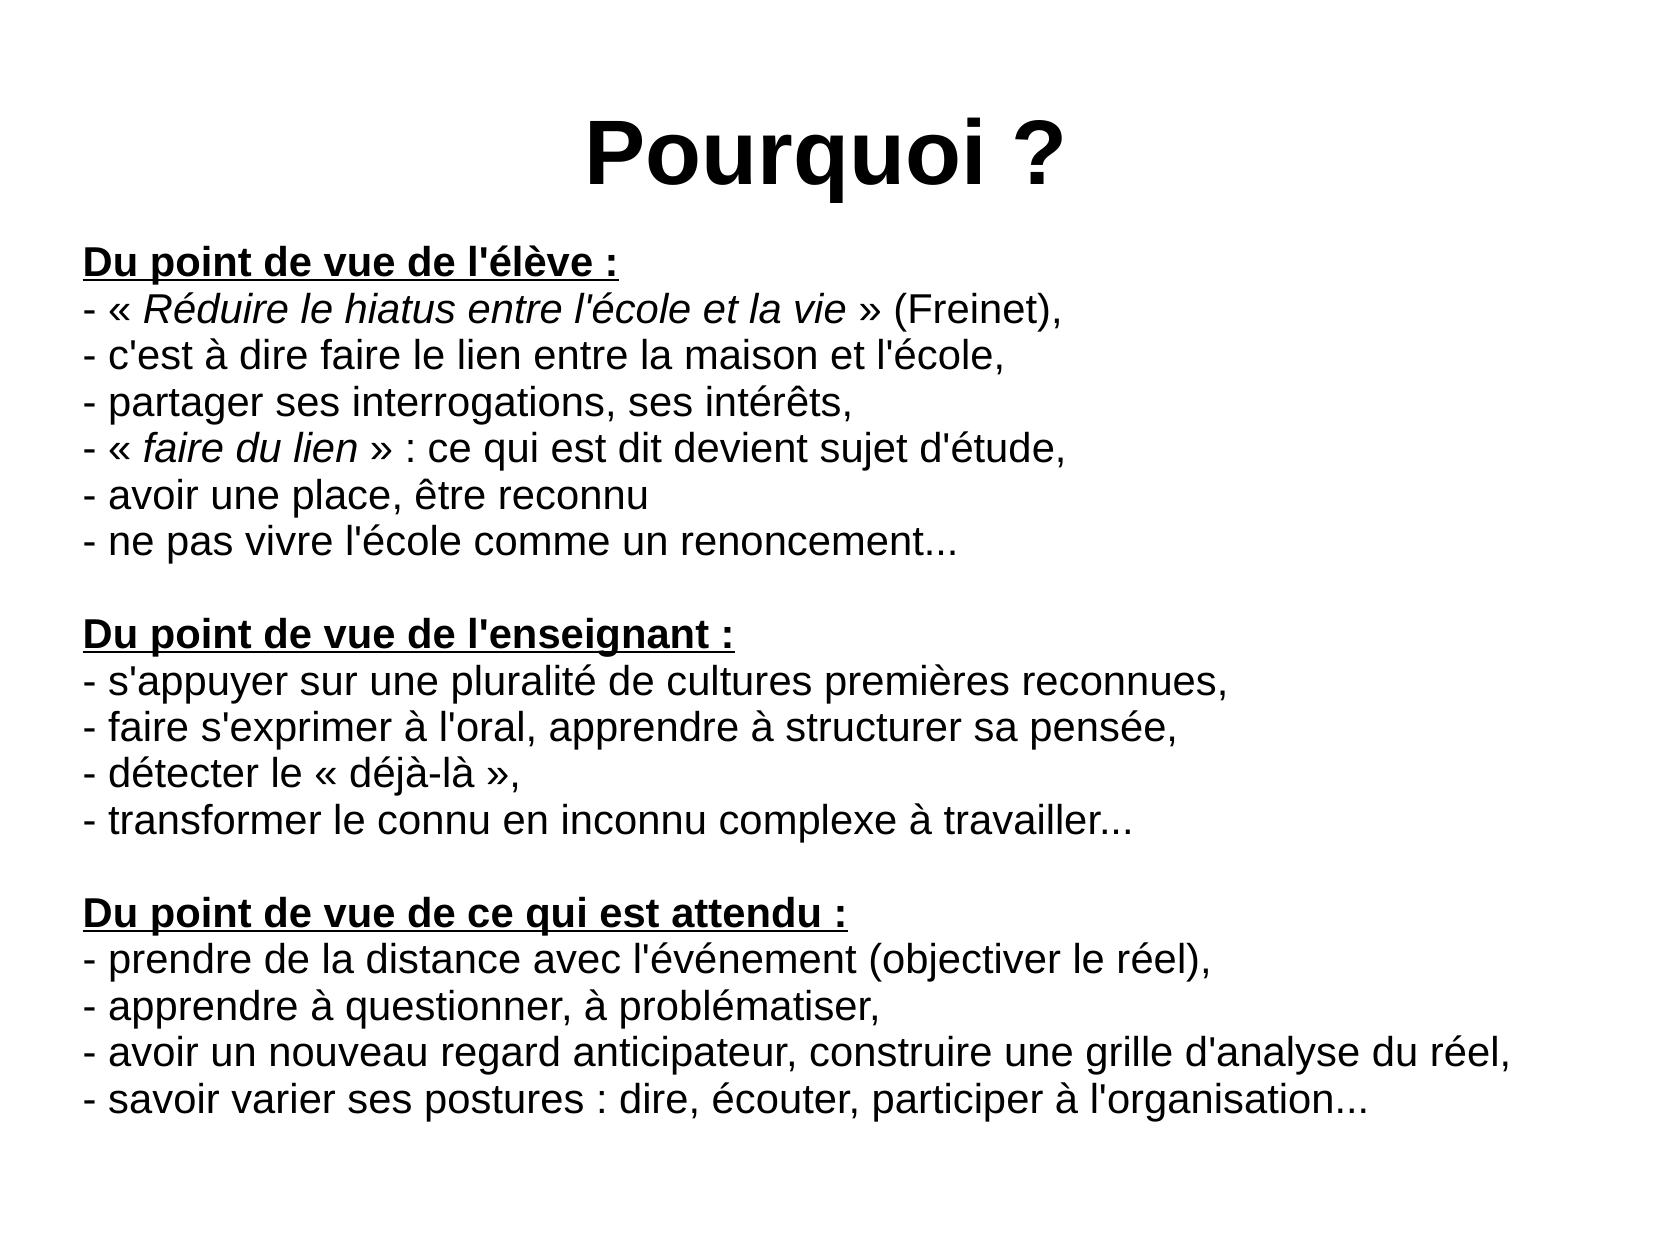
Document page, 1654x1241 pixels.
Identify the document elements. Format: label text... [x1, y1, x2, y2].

subtitle Du point de vue de l'élève : - « Réduire le hiatus entre l'école et la vie » (Freinet), - c'est à dire faire le lien entre la maison et l'école, - partager ses interrogations, ses intérêts, - « faire du lien » : ce qui est dit devient sujet d'étude, - avoir une place, être reconnu - ne pas vivre l'école comme un renoncement... Du point de vue de l'enseignant : - s'appuyer sur une pluralité de cultures premières reconnues, - faire s'exprimer à l'oral, apprendre à structurer sa pensée, - détecter le « déjà-là », - transformer le connu en inconnu complexe à travailler... Du point de vue de ce qui est attendu : - prendre de la distance avec l'événement (objectiver le réel), - apprendre à questionner, à problématiser, - avoir un nouveau regard anticipateur, construire une grille d'analyse du réel, - savoir varier ses postures : dire, écouter, participer à l'organisation... [82, 0, 1571, 1241]
